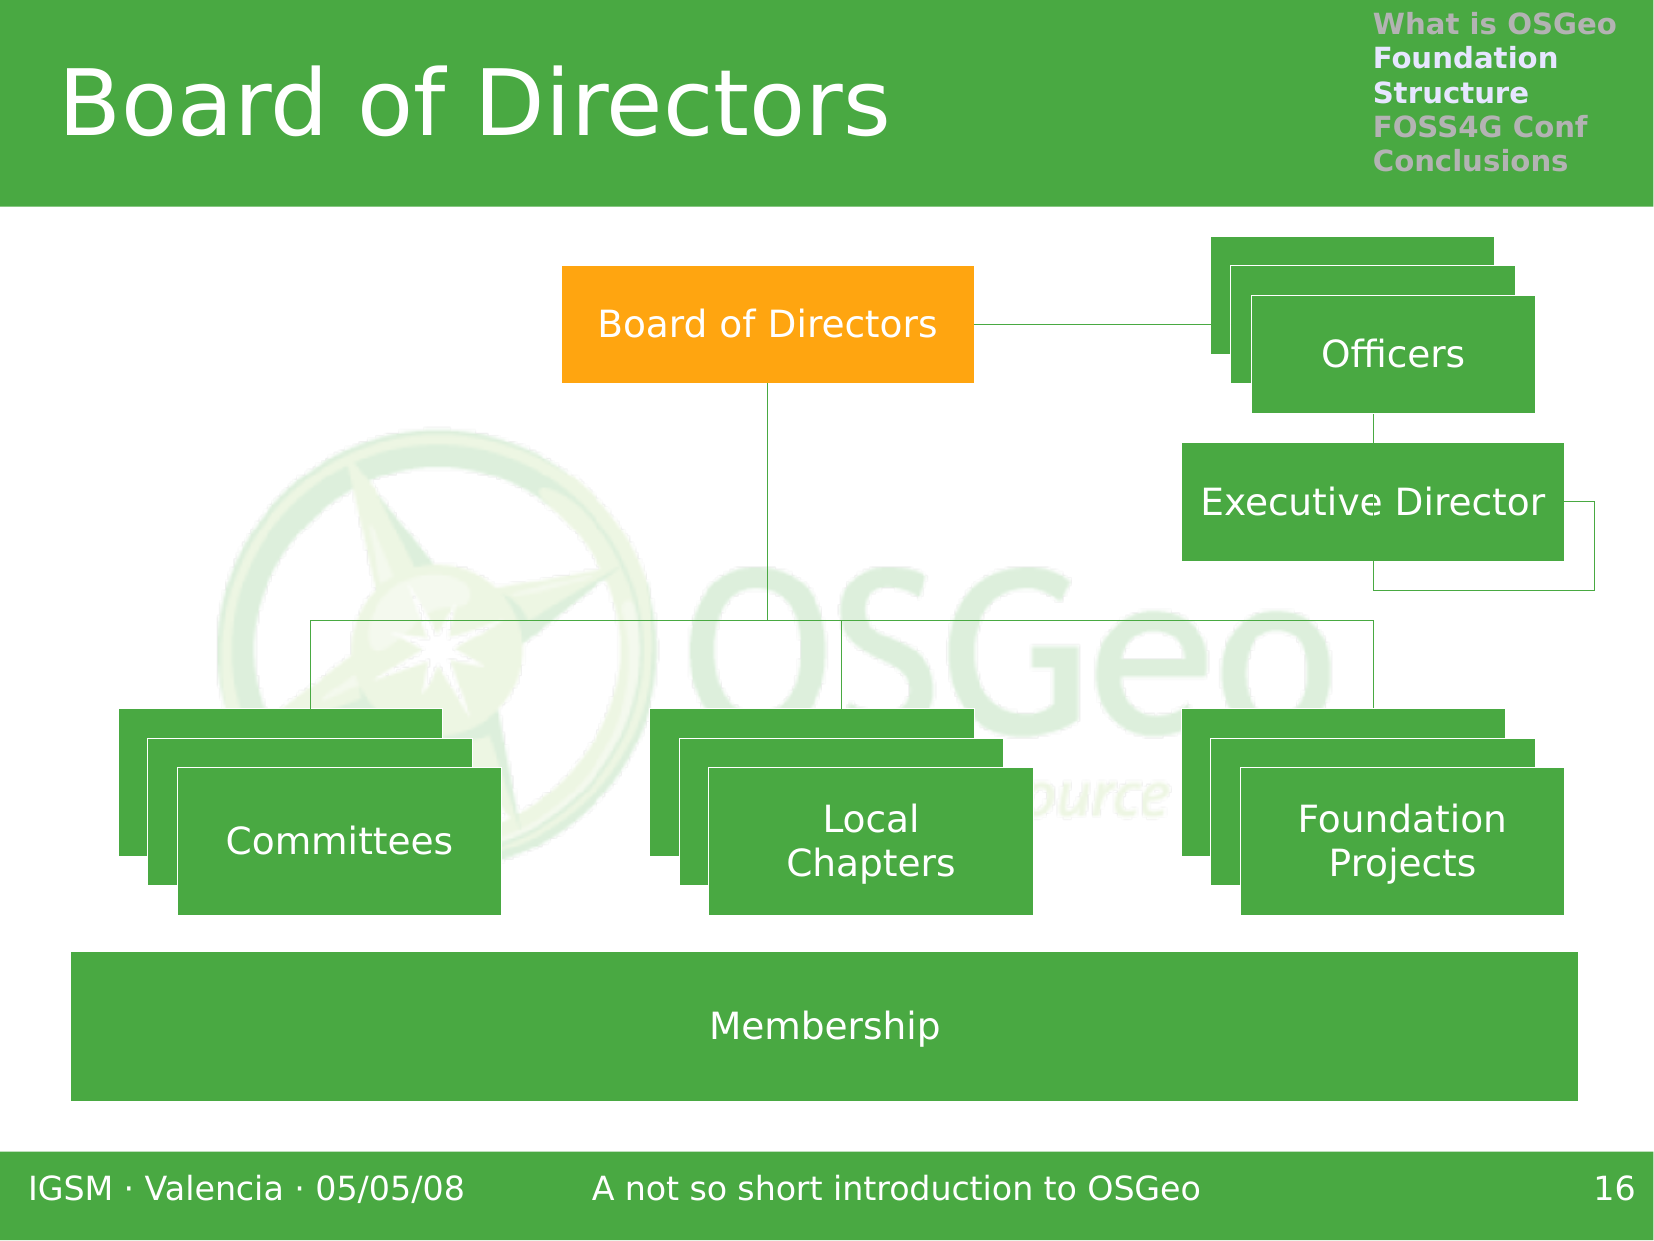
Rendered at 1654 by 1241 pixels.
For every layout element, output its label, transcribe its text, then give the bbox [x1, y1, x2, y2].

picture [311, 621, 841, 910]
text_box Board of Directors [561, 265, 975, 384]
picture [1374, 414, 1447, 442]
text_box Committees [118, 708, 443, 857]
text_box Local Chapters [679, 738, 1004, 886]
text_box Executive Director [1181, 442, 1565, 562]
text_box Membership [71, 952, 1578, 1101]
text_box Officers [1210, 236, 1495, 355]
text_box Committees [177, 767, 502, 916]
text_box Local Chapters [1210, 738, 1536, 886]
picture [768, 413, 1447, 708]
text_box Officers [1251, 295, 1536, 414]
picture [842, 621, 1373, 910]
text_box Foundation Projects [1240, 767, 1565, 916]
text_box What is OSGeo Foundation Structure FOSS4G Conf Conclusions [1358, 0, 1654, 207]
title Board of Directors [59, 29, 1358, 178]
text_box Committees [147, 738, 473, 886]
text_box Local Chapters [708, 767, 1034, 916]
text_box Local Chapters [649, 708, 975, 857]
picture [197, 413, 767, 708]
text_box Local Chapters [1181, 708, 1506, 857]
text_box Officers [1230, 265, 1516, 384]
